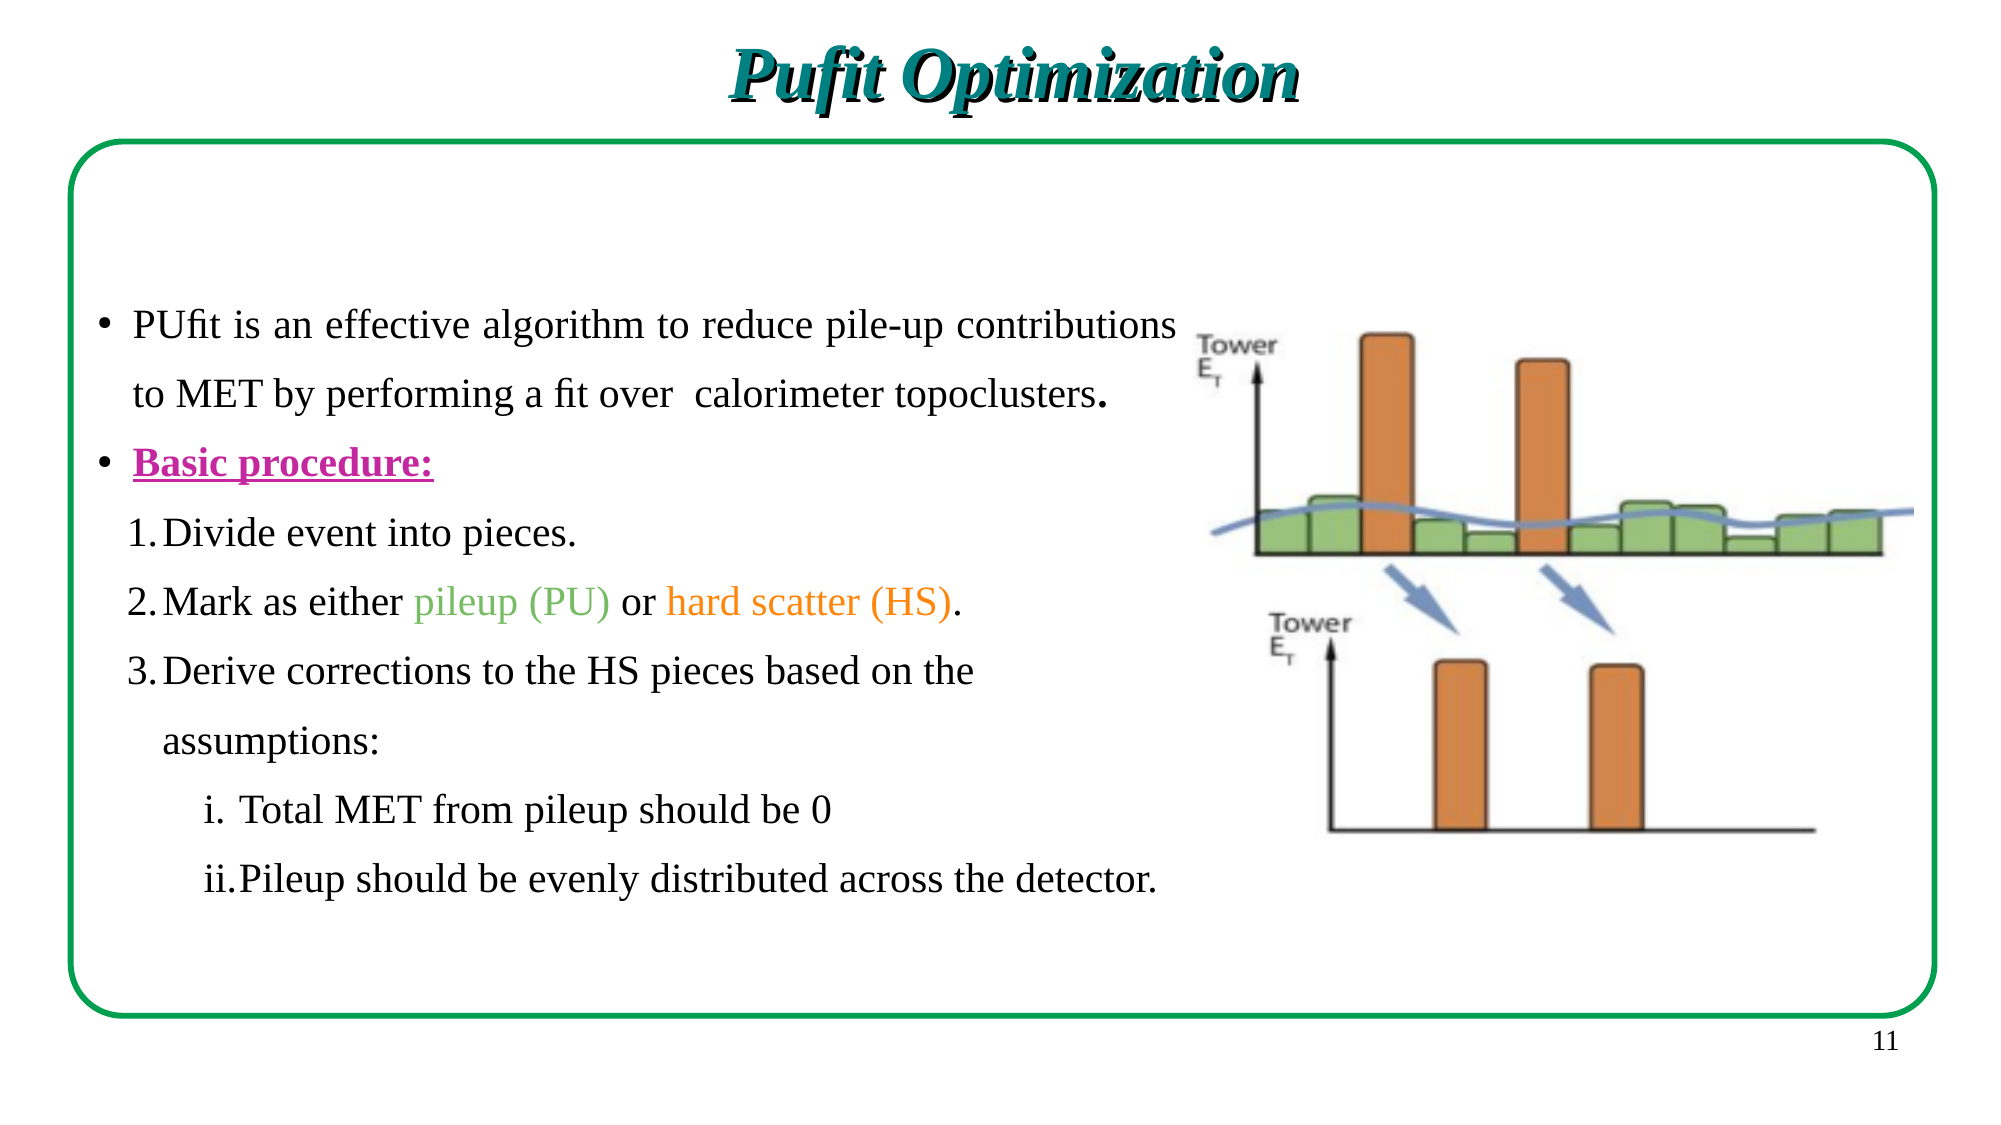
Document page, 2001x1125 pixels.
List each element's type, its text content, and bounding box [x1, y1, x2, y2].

title Pufit Optimization [543, 23, 1487, 124]
text_box PUﬁt is an effective algorithm to reduce pile-up contributions to MET by performing a ﬁt over calorimeter topoclusters. Basic procedure: Divide event into pieces. Mark as either pileup (PU) or hard scatter (HS). Derive corrections to the HS pieces based on the assumptions: Total MET from pileup should be 0 Pileup should be evenly distributed across the detector. [82, 224, 1193, 1122]
text_box [70, 141, 1935, 1016]
picture [1193, 318, 1914, 839]
